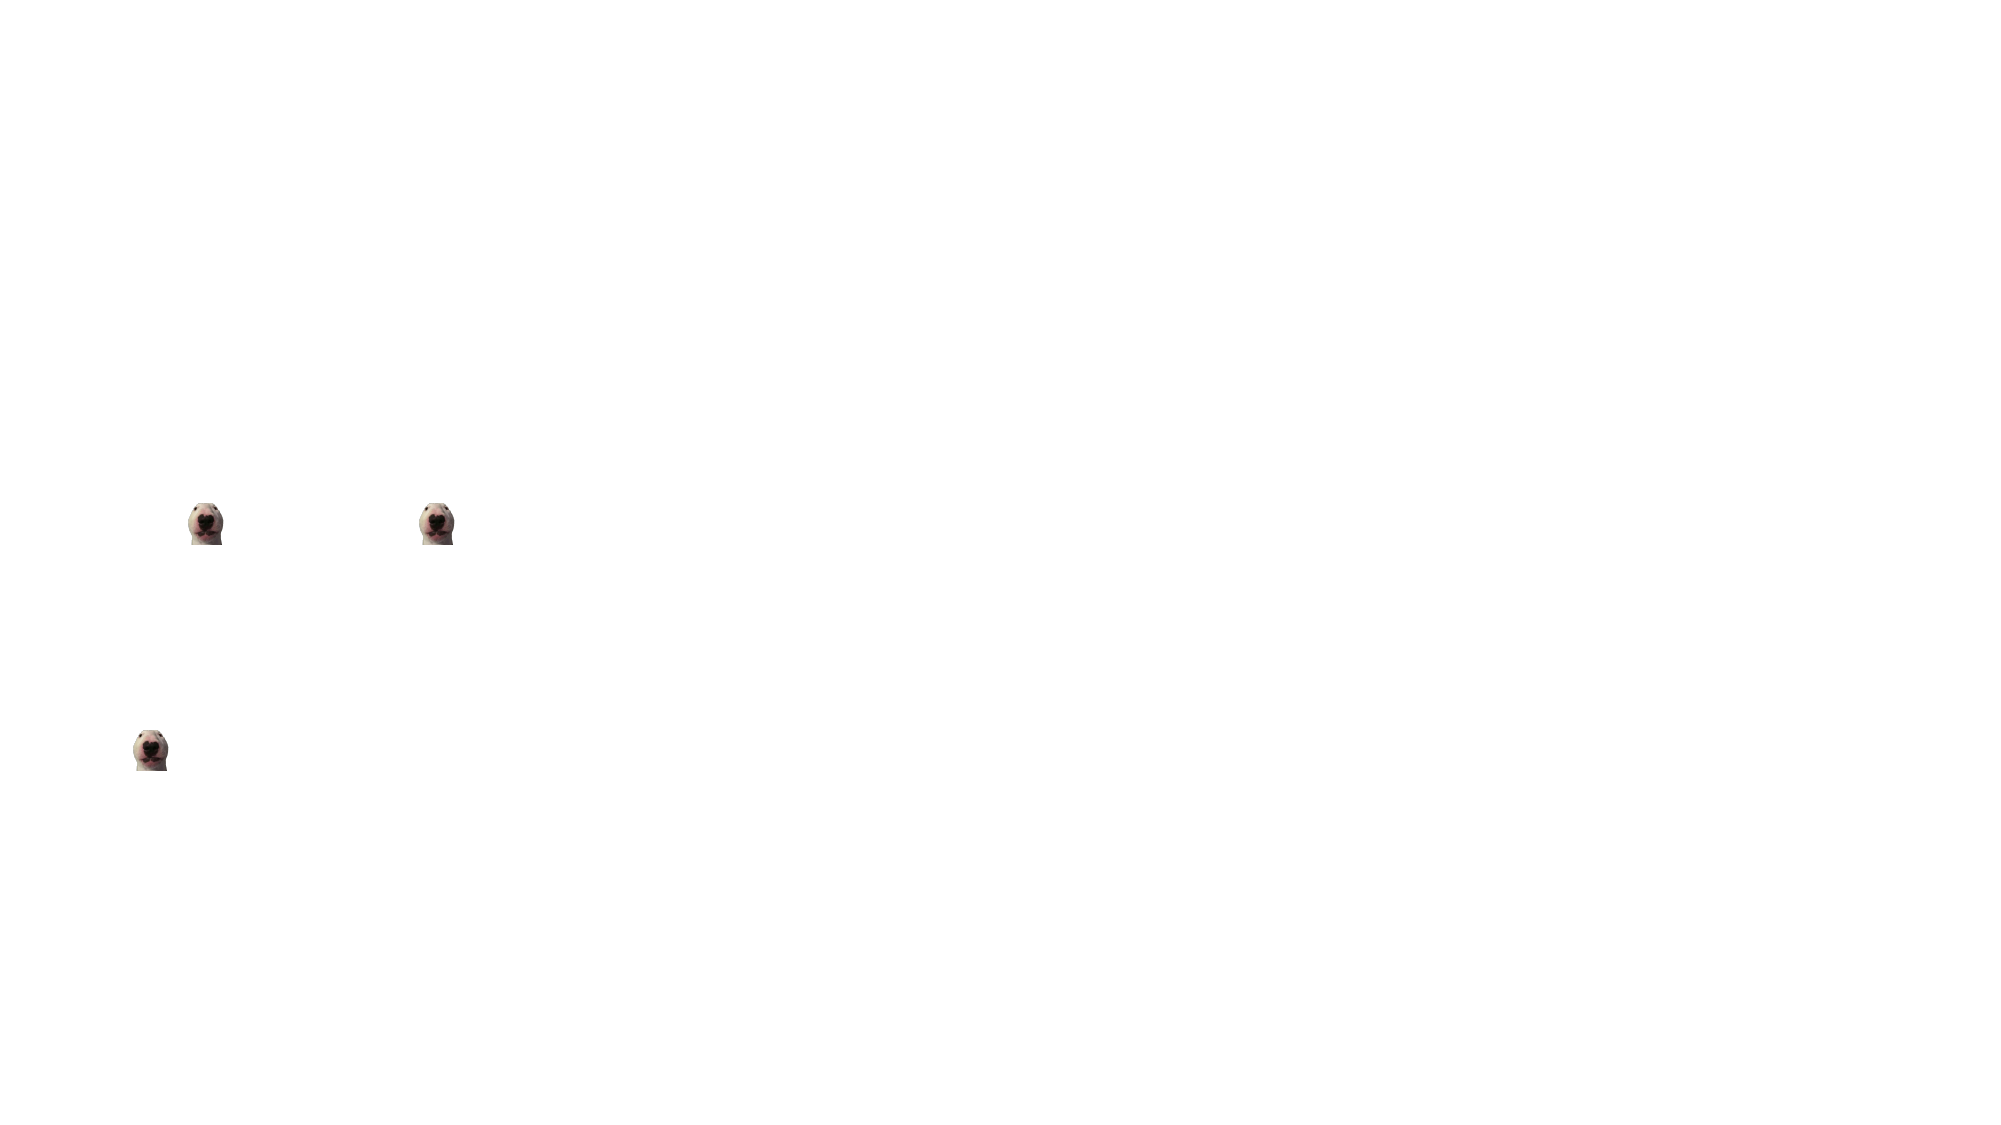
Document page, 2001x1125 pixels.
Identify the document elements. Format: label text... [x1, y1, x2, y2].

picture [187, 502, 225, 545]
picture [132, 729, 170, 771]
picture [418, 502, 456, 545]
title Děkuji za pozornost. Máte nějaké otázky? [107, 107, 896, 811]
